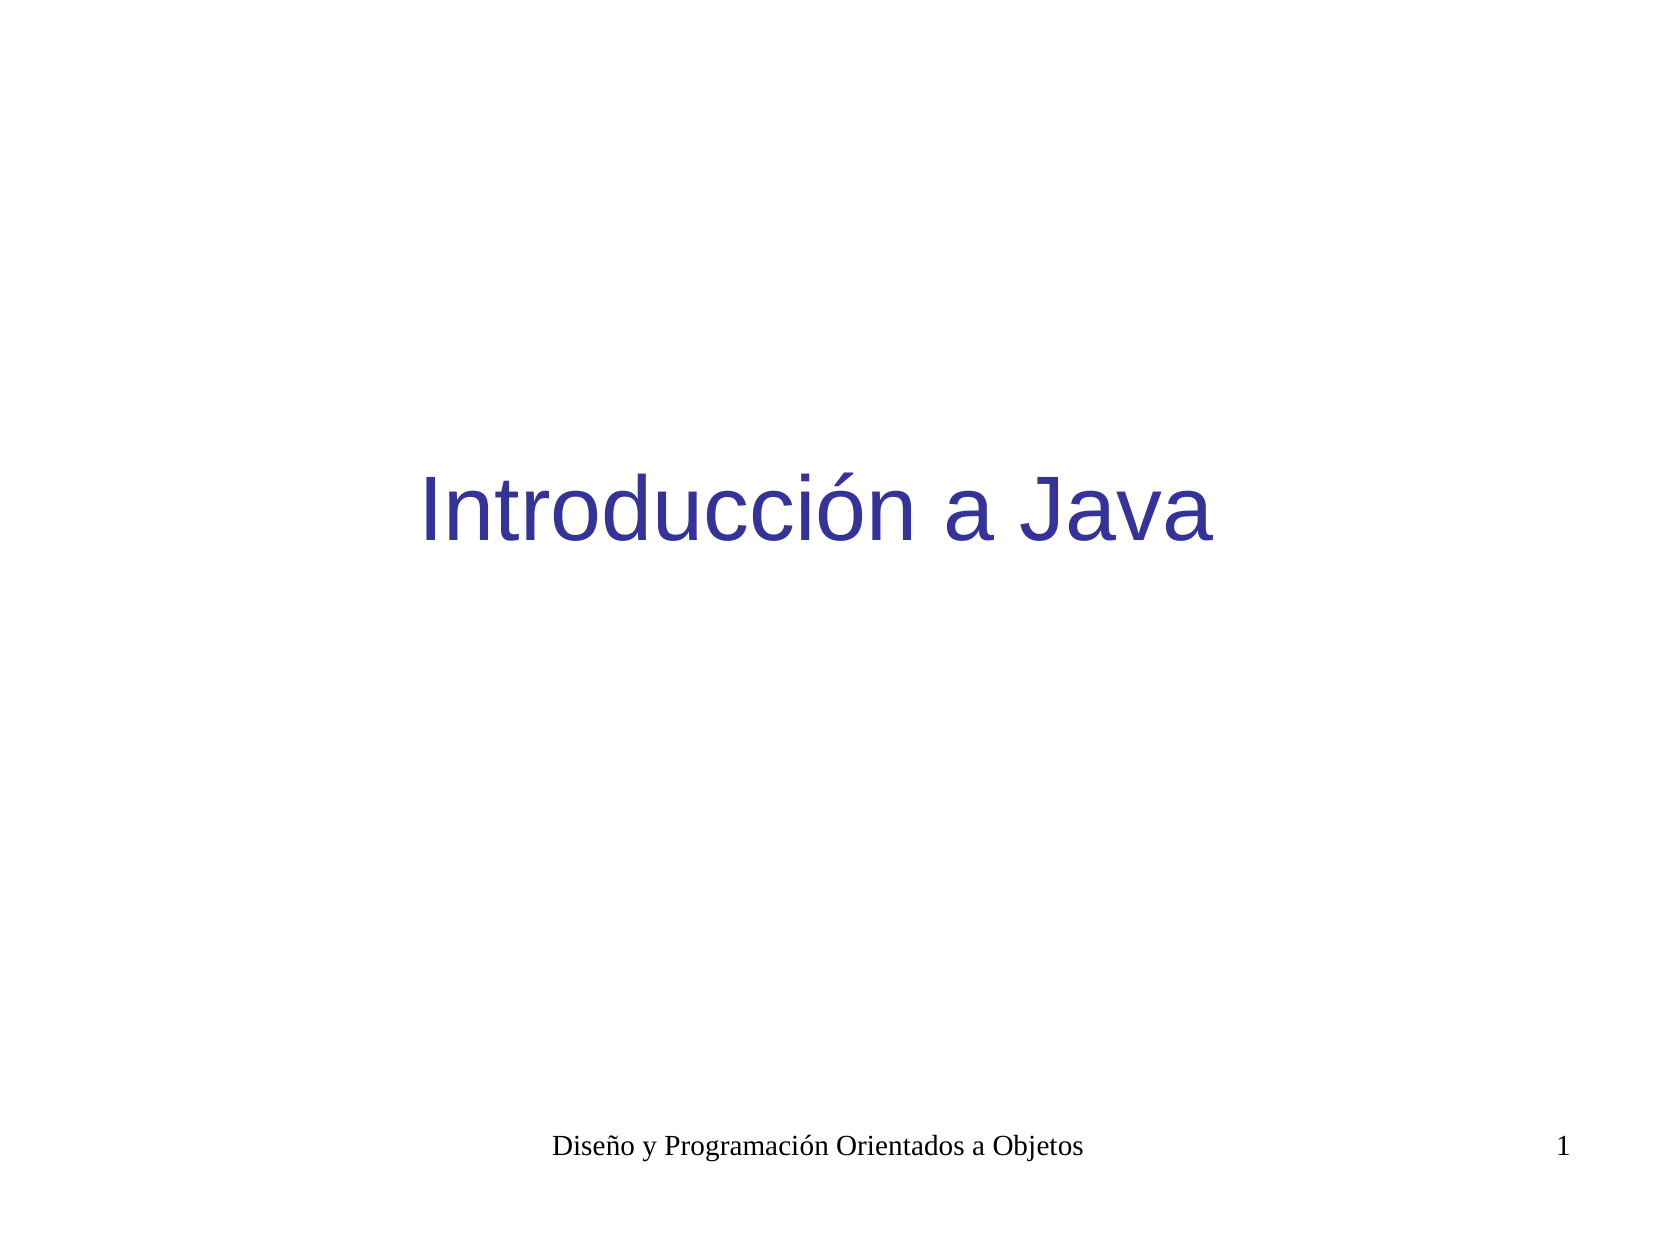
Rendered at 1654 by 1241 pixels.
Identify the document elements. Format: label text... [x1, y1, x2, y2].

title Introducción a Java [72, 451, 1561, 566]
